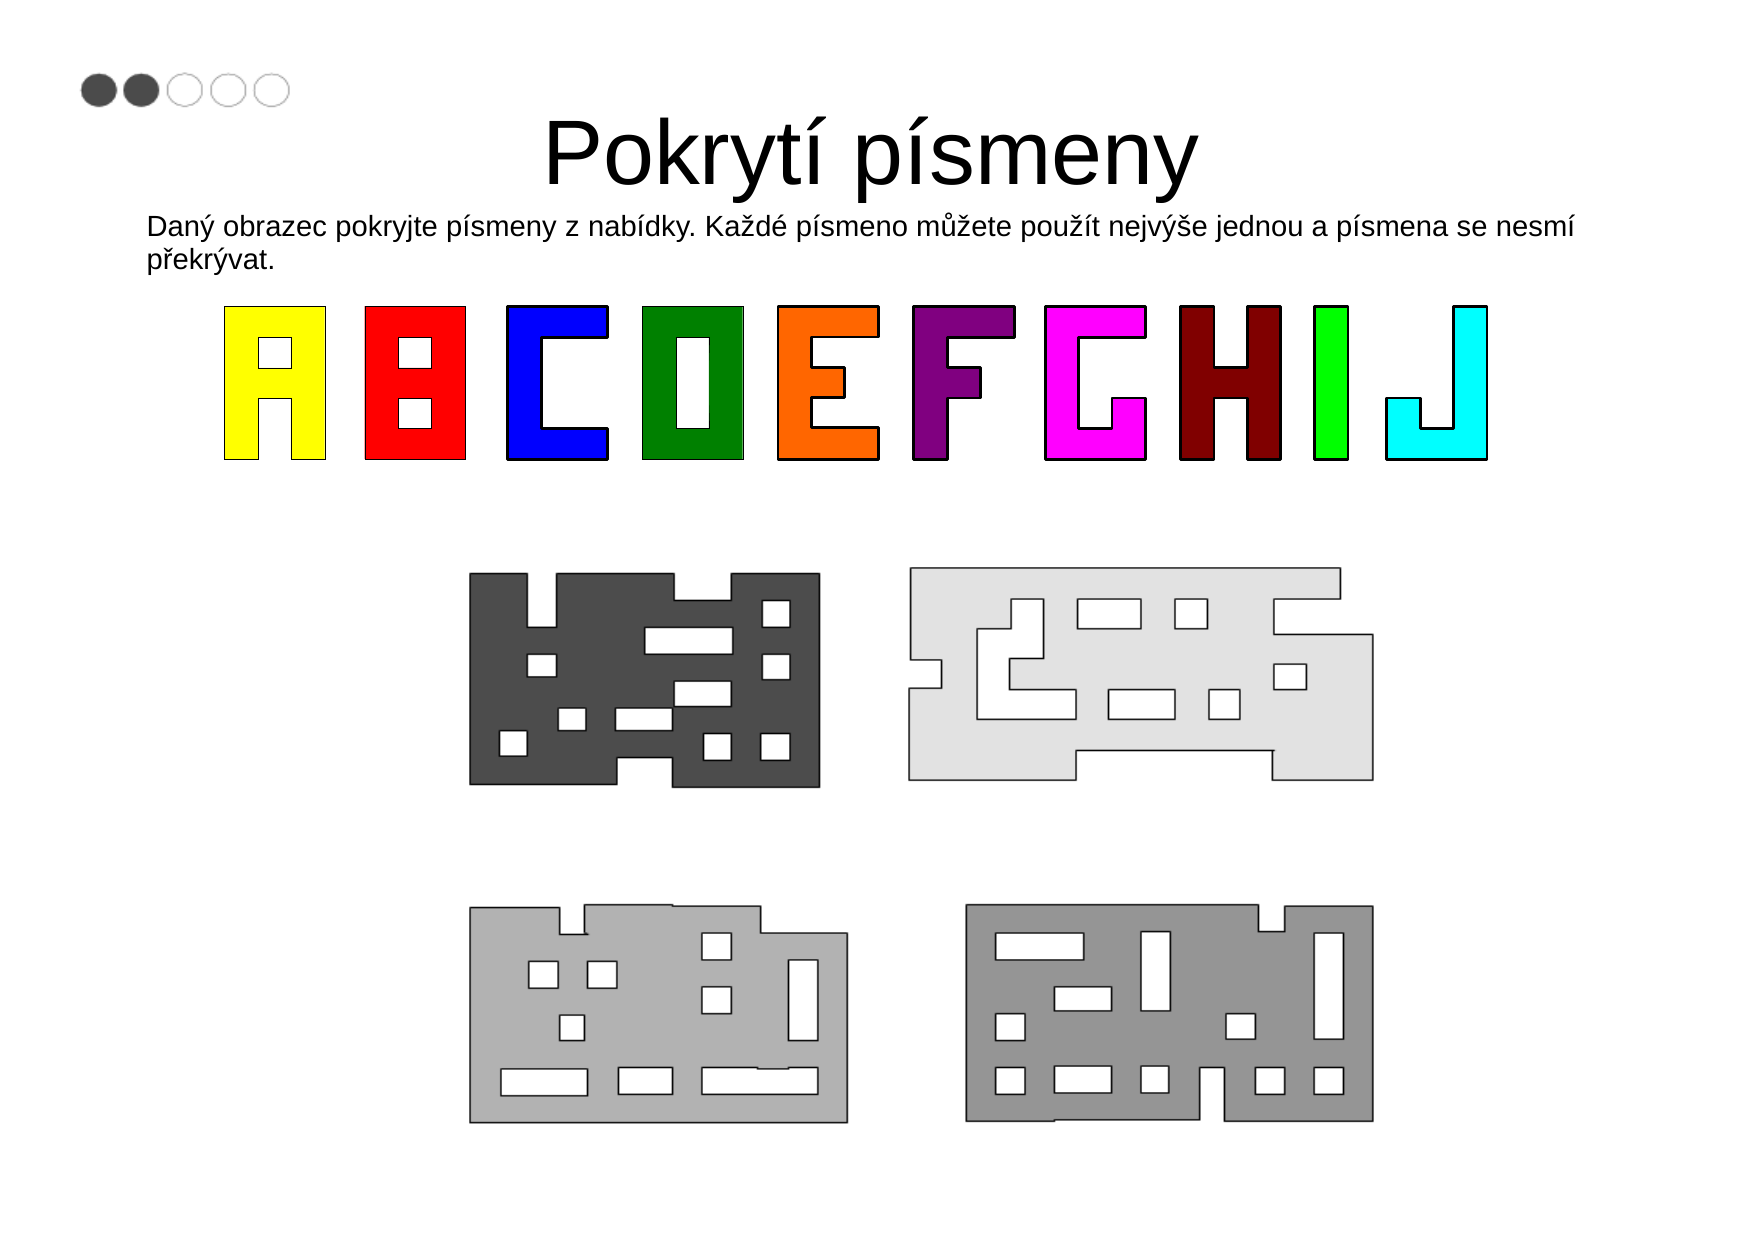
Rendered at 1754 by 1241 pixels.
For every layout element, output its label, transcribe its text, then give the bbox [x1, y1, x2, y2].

picture [222, 304, 1489, 461]
text_box Daný obrazec pokryjte písmeny z nabídky. Každé písmeno můžete použít nejvýše jednou a písmena se nesmí překrývat. [146, 210, 1608, 309]
picture [74, 67, 293, 113]
picture [468, 566, 1377, 1126]
title Pokrytí písmeny [135, 58, 1608, 247]
